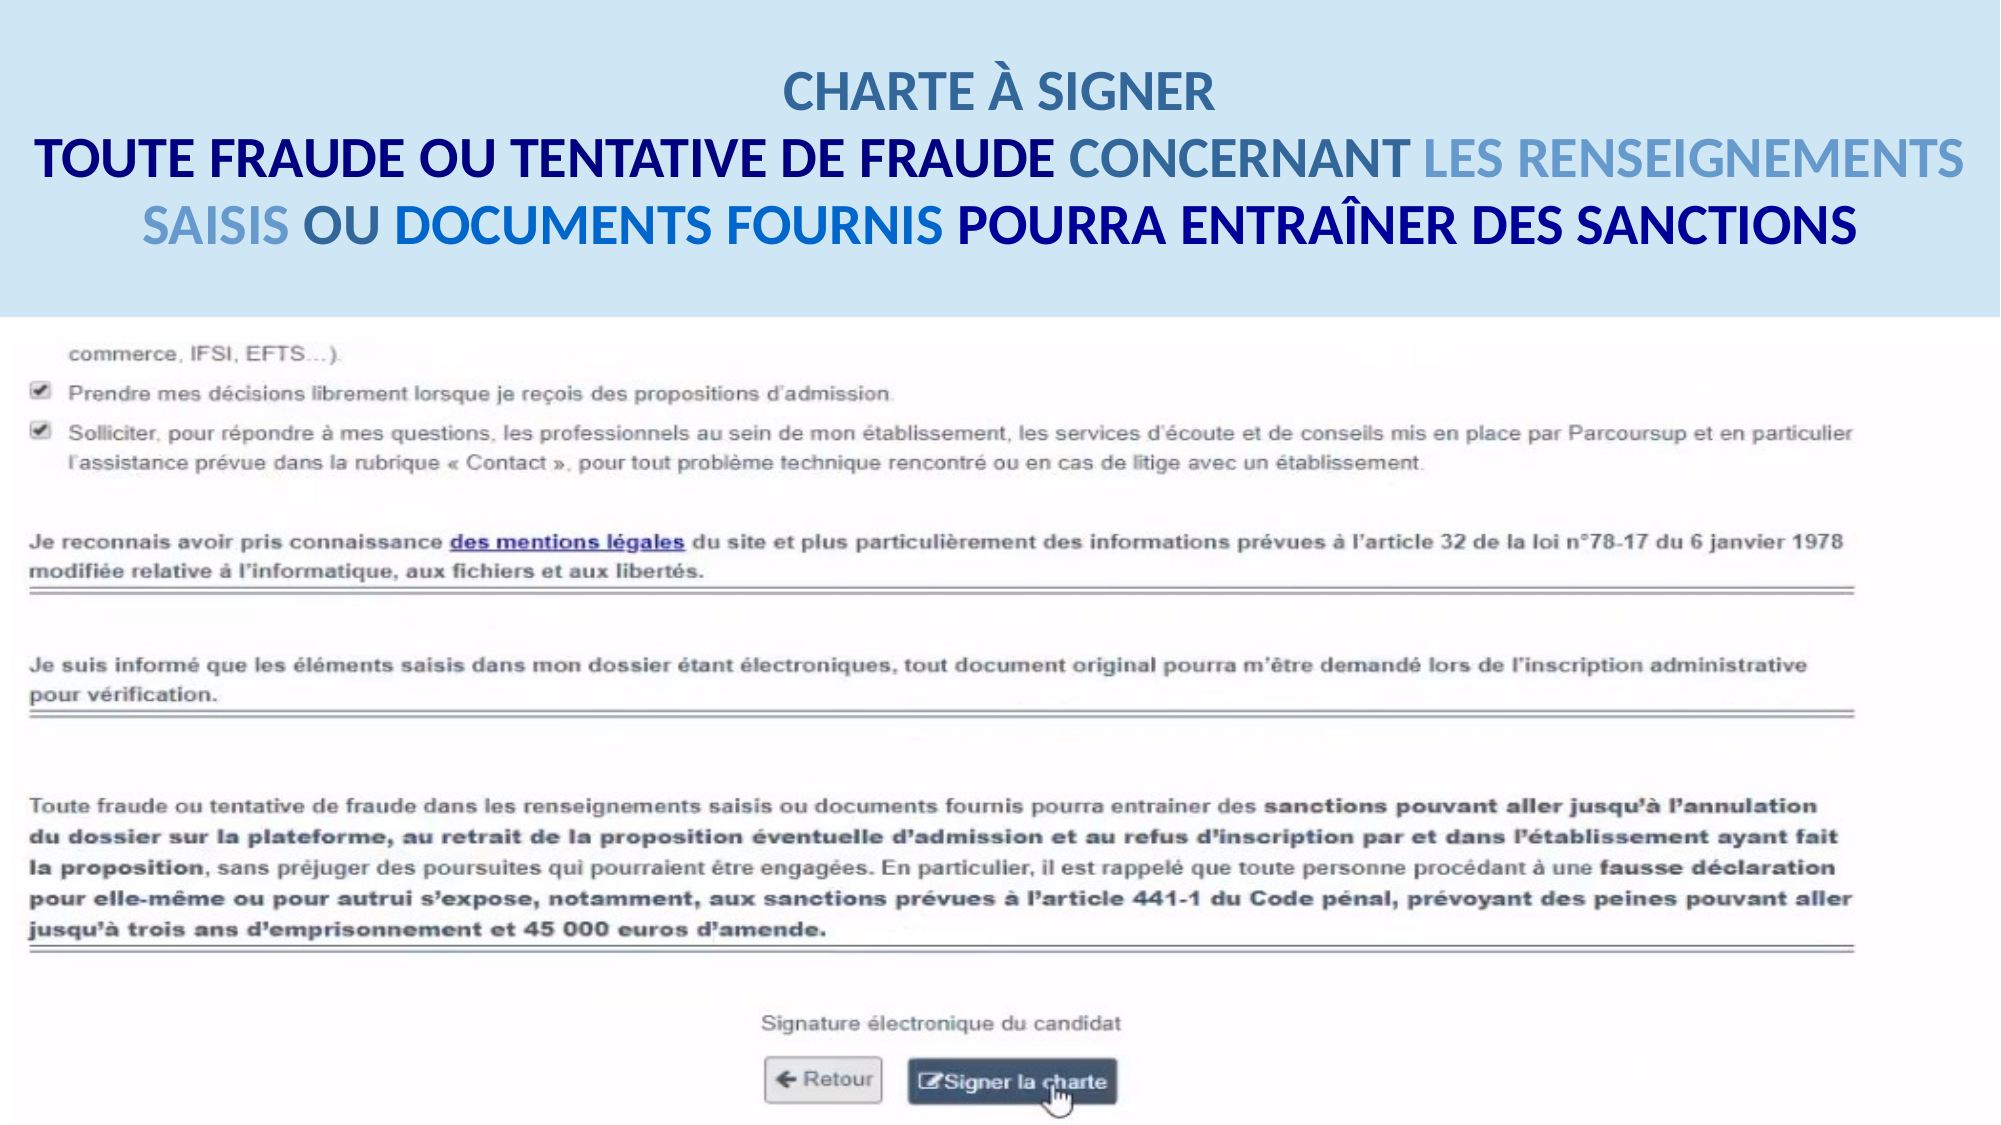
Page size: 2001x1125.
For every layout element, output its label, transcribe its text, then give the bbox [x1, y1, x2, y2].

title CHARTE À SIGNER TOUTE FRAUDE OU TENTATIVE DE FRAUDE CONCERNANT LES RENSEIGNEMENTS SAISIS OU DOCUMENTS FOURNIS POURRA ENTRAÎNER DES SANCTIONS [0, 0, 2000, 318]
picture [11, 342, 2000, 1125]
